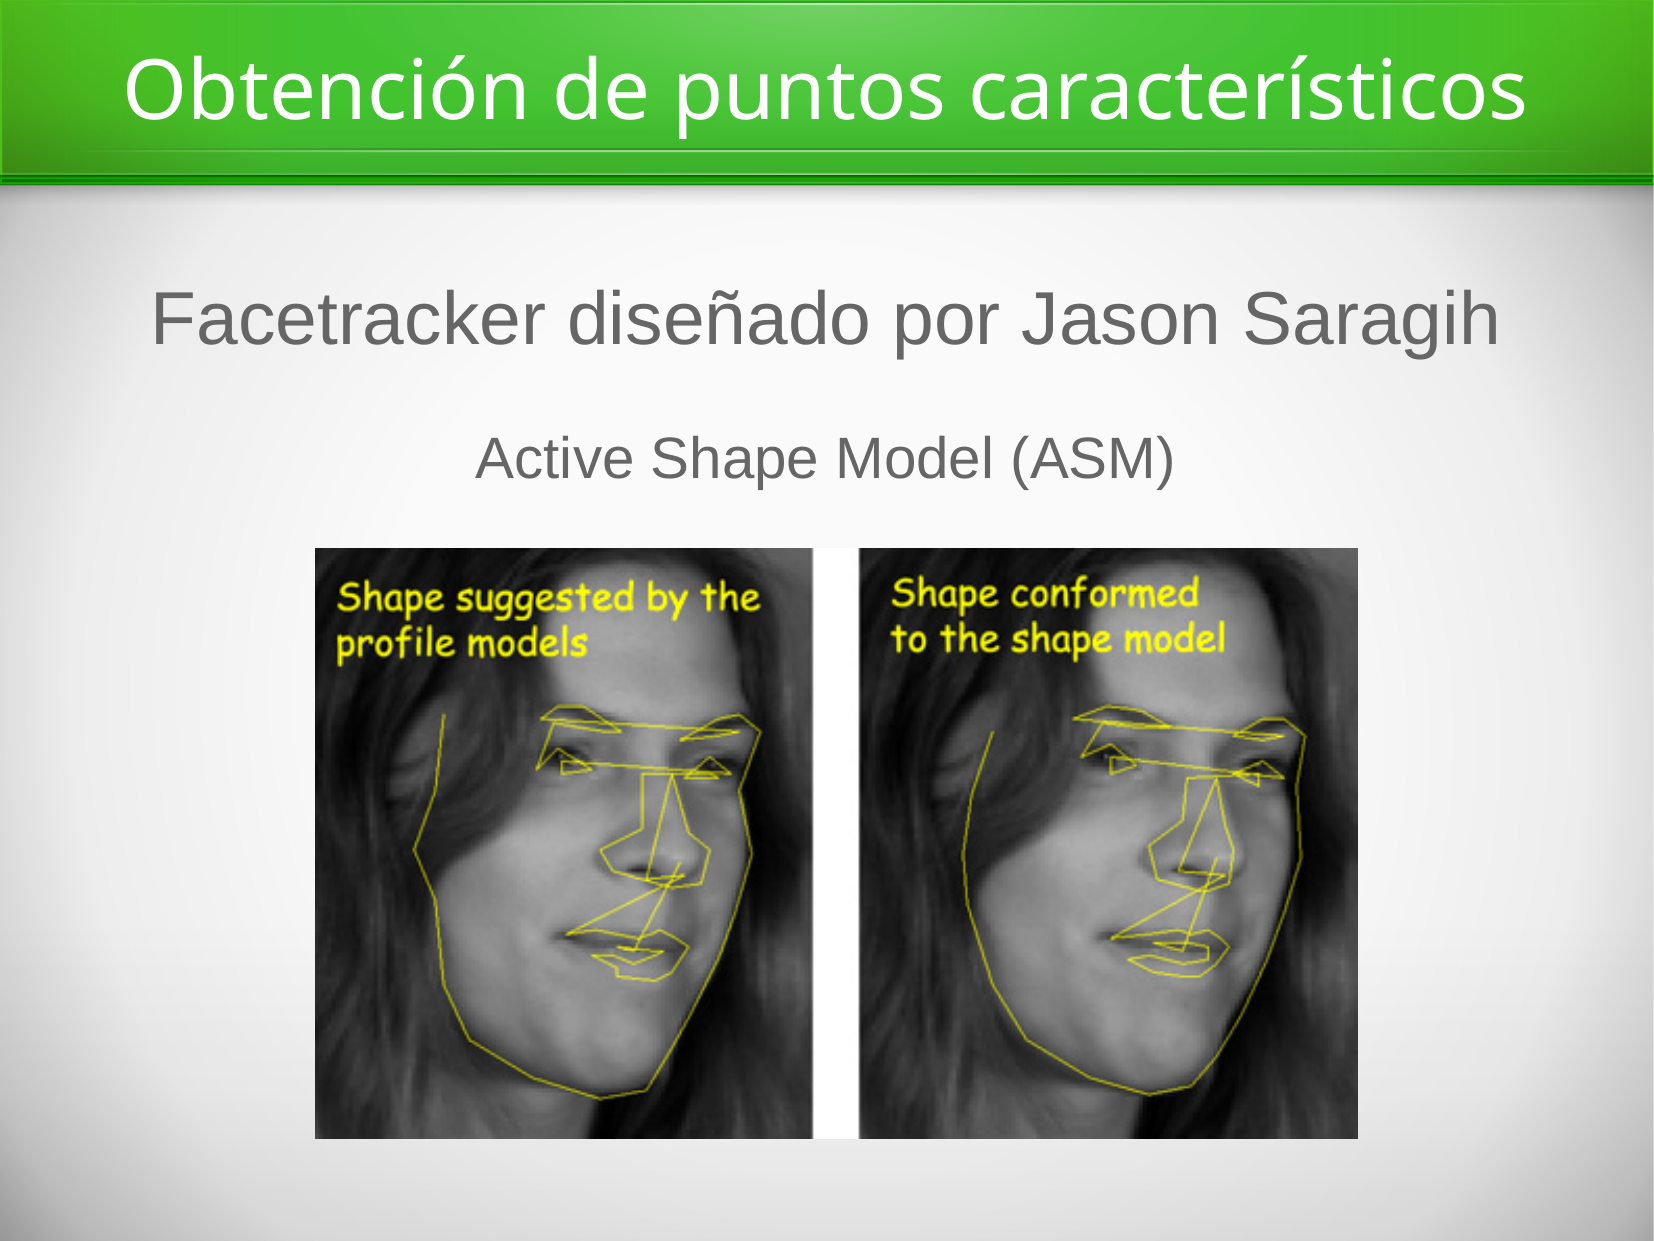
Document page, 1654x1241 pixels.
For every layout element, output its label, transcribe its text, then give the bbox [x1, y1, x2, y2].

text_box Facetracker diseñado por Jason Saragih Active Shape Model (ASM) [82, 277, 1570, 721]
title Obtención de puntos característicos [82, 17, 1571, 166]
picture [0, 0, 1654, 1241]
